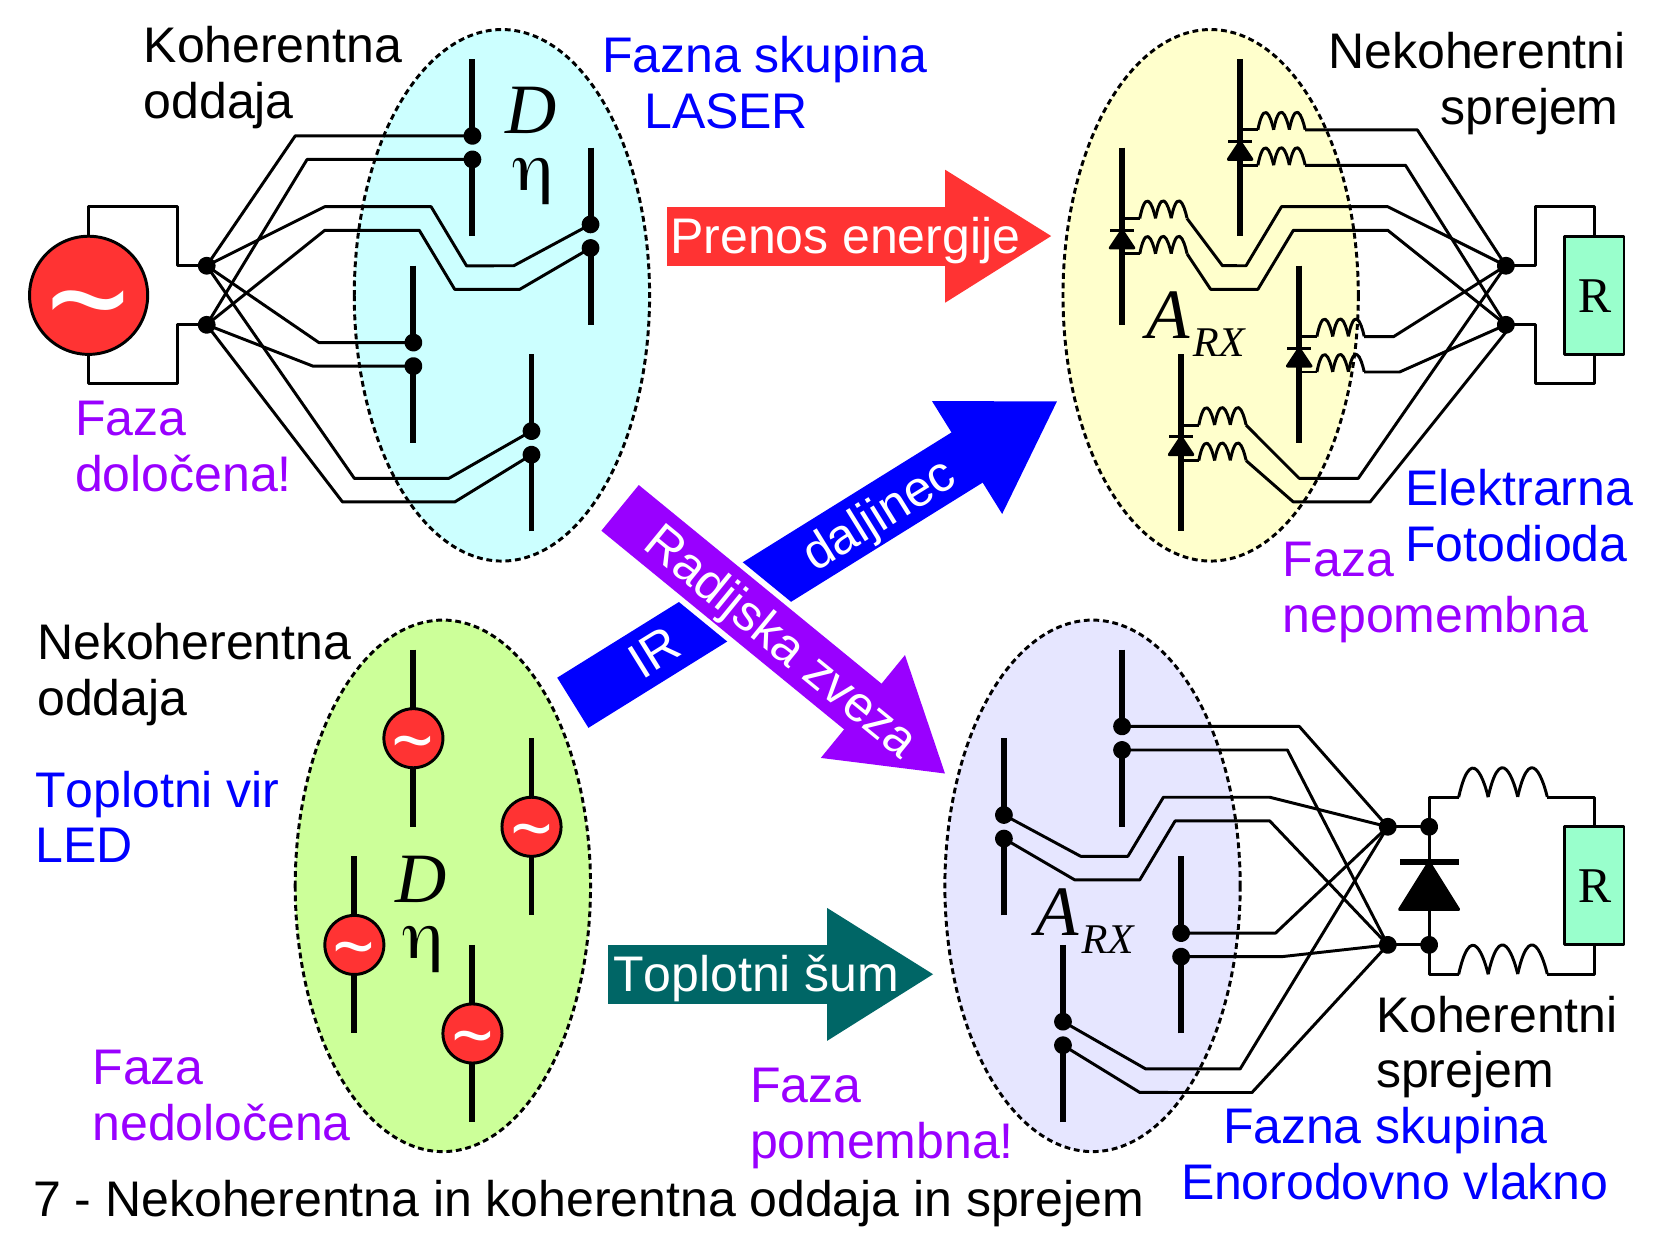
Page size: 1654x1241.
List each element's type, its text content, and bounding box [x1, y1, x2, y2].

text_box [1302, 322, 1358, 371]
text_box [1125, 203, 1354, 275]
text_box [1125, 239, 1198, 275]
text_box [295, 620, 591, 1152]
text_box Fazna skupina Enorodovno vlakno [1181, 1098, 1609, 1216]
text_box Faza nepomembna [1282, 531, 1589, 644]
text_box Toplotni vir LED [35, 761, 280, 874]
text_box [1184, 232, 1359, 476]
text_box Faza nedoločena [92, 1039, 351, 1152]
text_box Nekoherentna oddaja [37, 614, 352, 726]
text_box Koherentna oddaja [143, 17, 403, 130]
text_box Faza pomembna! [750, 1057, 1015, 1169]
text_box [1062, 29, 1350, 562]
chart [1122, 275, 1269, 367]
text_box Koherentni sprejem [1375, 986, 1618, 1099]
text_box Faza določena! [75, 390, 298, 502]
text_box ~ [442, 1003, 503, 1064]
chart [374, 838, 467, 976]
chart [1010, 871, 1158, 963]
text_box [1184, 410, 1317, 500]
text_box 7 - Nekoherentna in koherentna oddaja in sprejem [33, 1171, 1158, 1229]
text_box ~ [29, 236, 148, 355]
text_box R [1564, 826, 1625, 945]
text_box ~ [501, 797, 562, 857]
text_box [1399, 862, 1459, 910]
text_box [354, 29, 650, 562]
text_box Elektrarna Fotodioda [1405, 460, 1634, 573]
text_box [1066, 823, 1241, 1067]
text_box ~ [383, 708, 443, 768]
chart [484, 69, 577, 207]
text_box ~ [324, 915, 374, 975]
text_box Nekoherentni sprejem [1328, 23, 1626, 136]
text_box [944, 620, 1236, 1152]
text_box R [1564, 236, 1625, 355]
text_box Fazna skupina LASER [602, 27, 928, 140]
text_box [1243, 115, 1339, 164]
